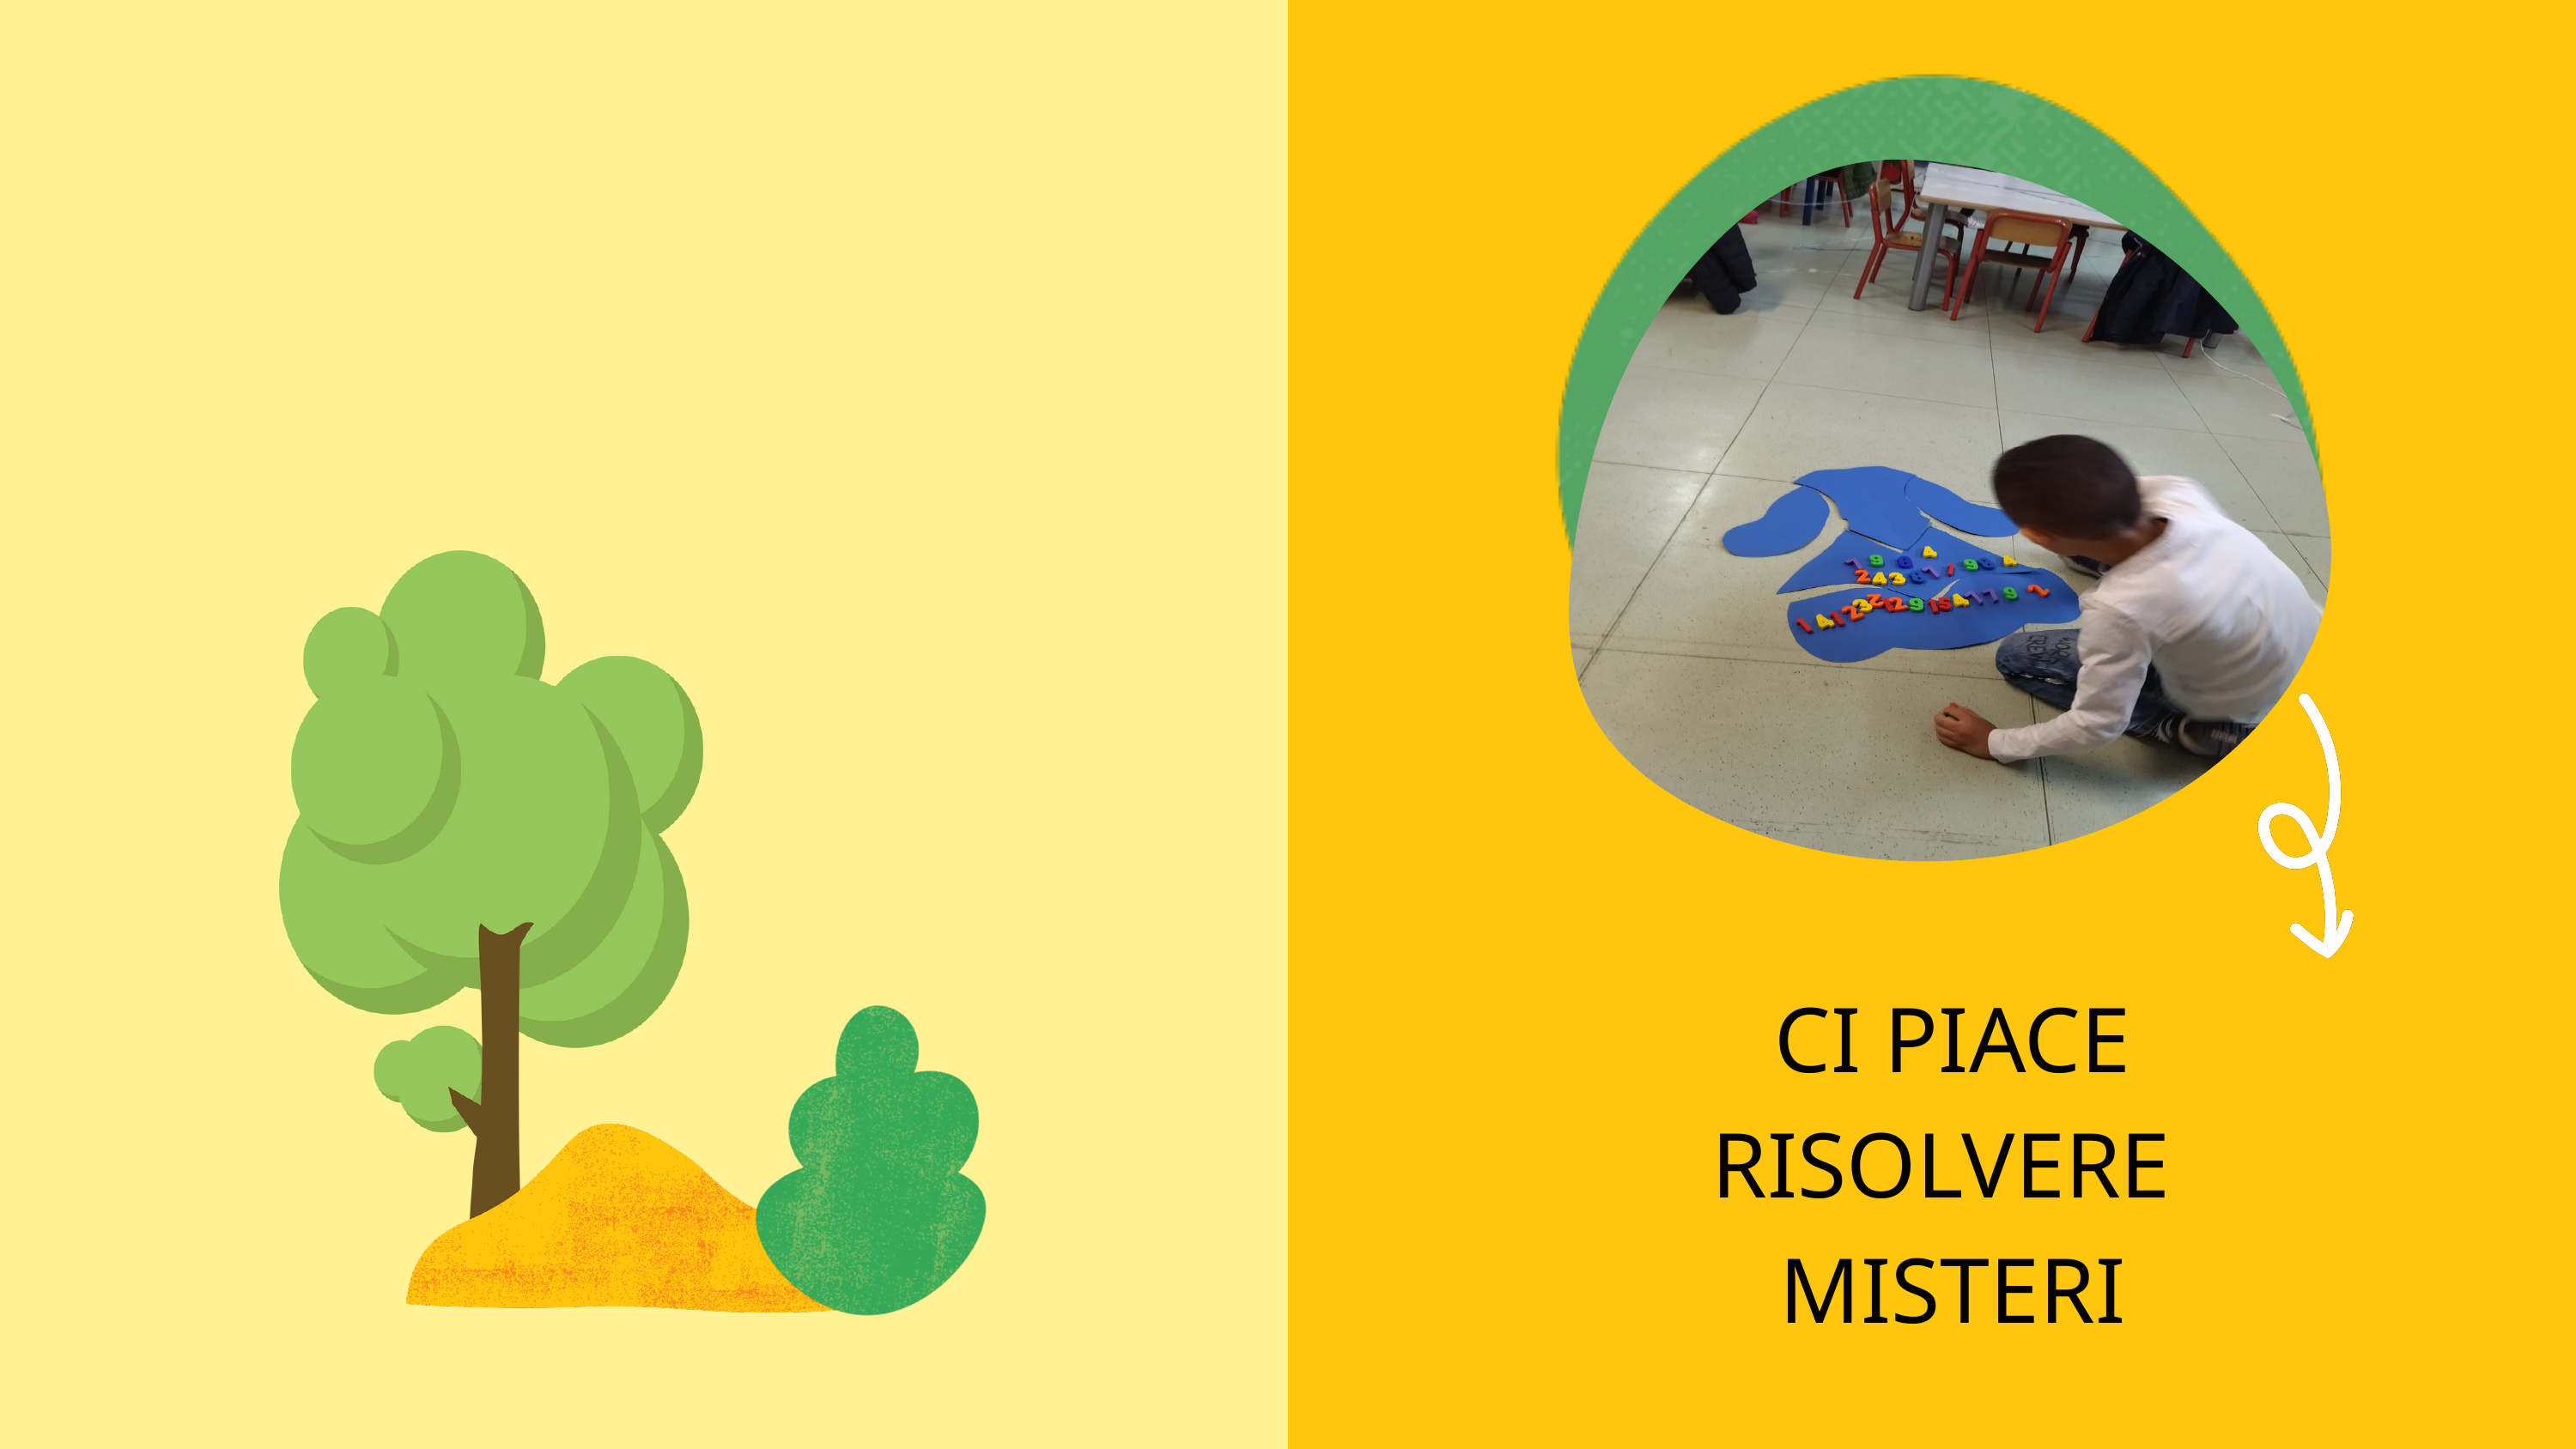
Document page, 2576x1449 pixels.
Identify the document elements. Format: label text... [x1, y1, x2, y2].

text_box [1569, 159, 2331, 862]
picture [1541, 73, 2423, 962]
text_box CI PIACE RISOLVERE MISTERI [1516, 965, 2390, 1342]
picture [279, 550, 1038, 1347]
text_box [0, 0, 1288, 1449]
